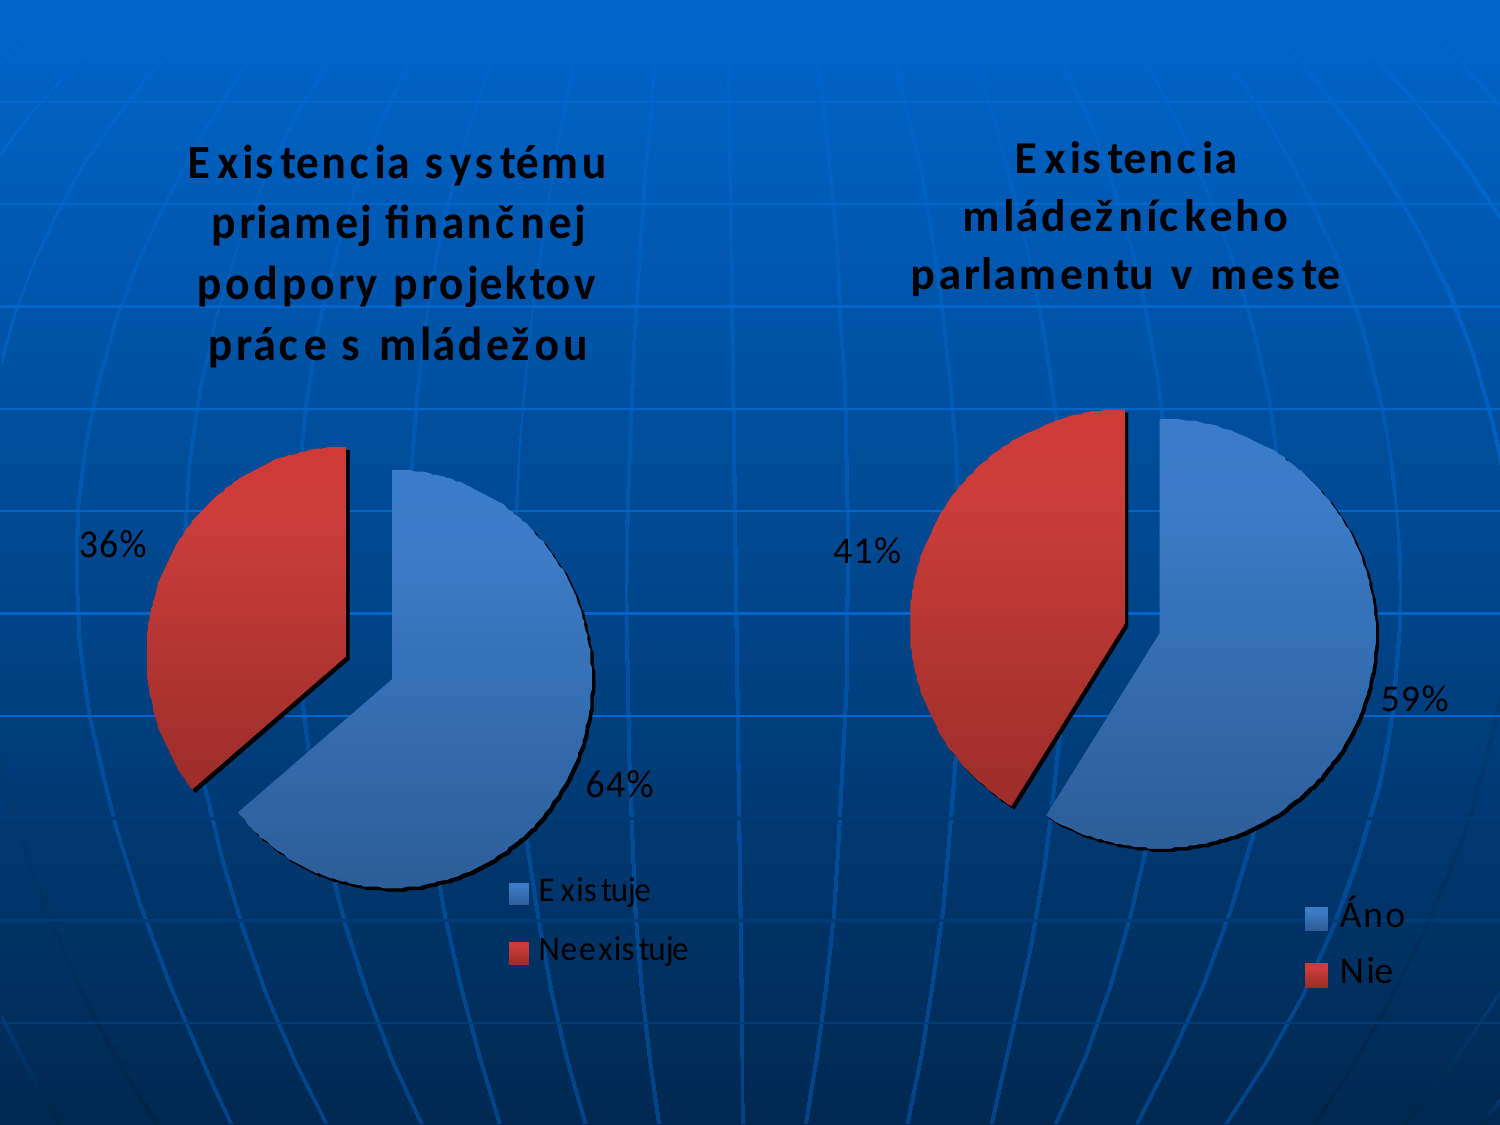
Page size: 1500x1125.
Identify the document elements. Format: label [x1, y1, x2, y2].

chart [796, 106, 1460, 1017]
text_box [75, 106, 726, 1035]
